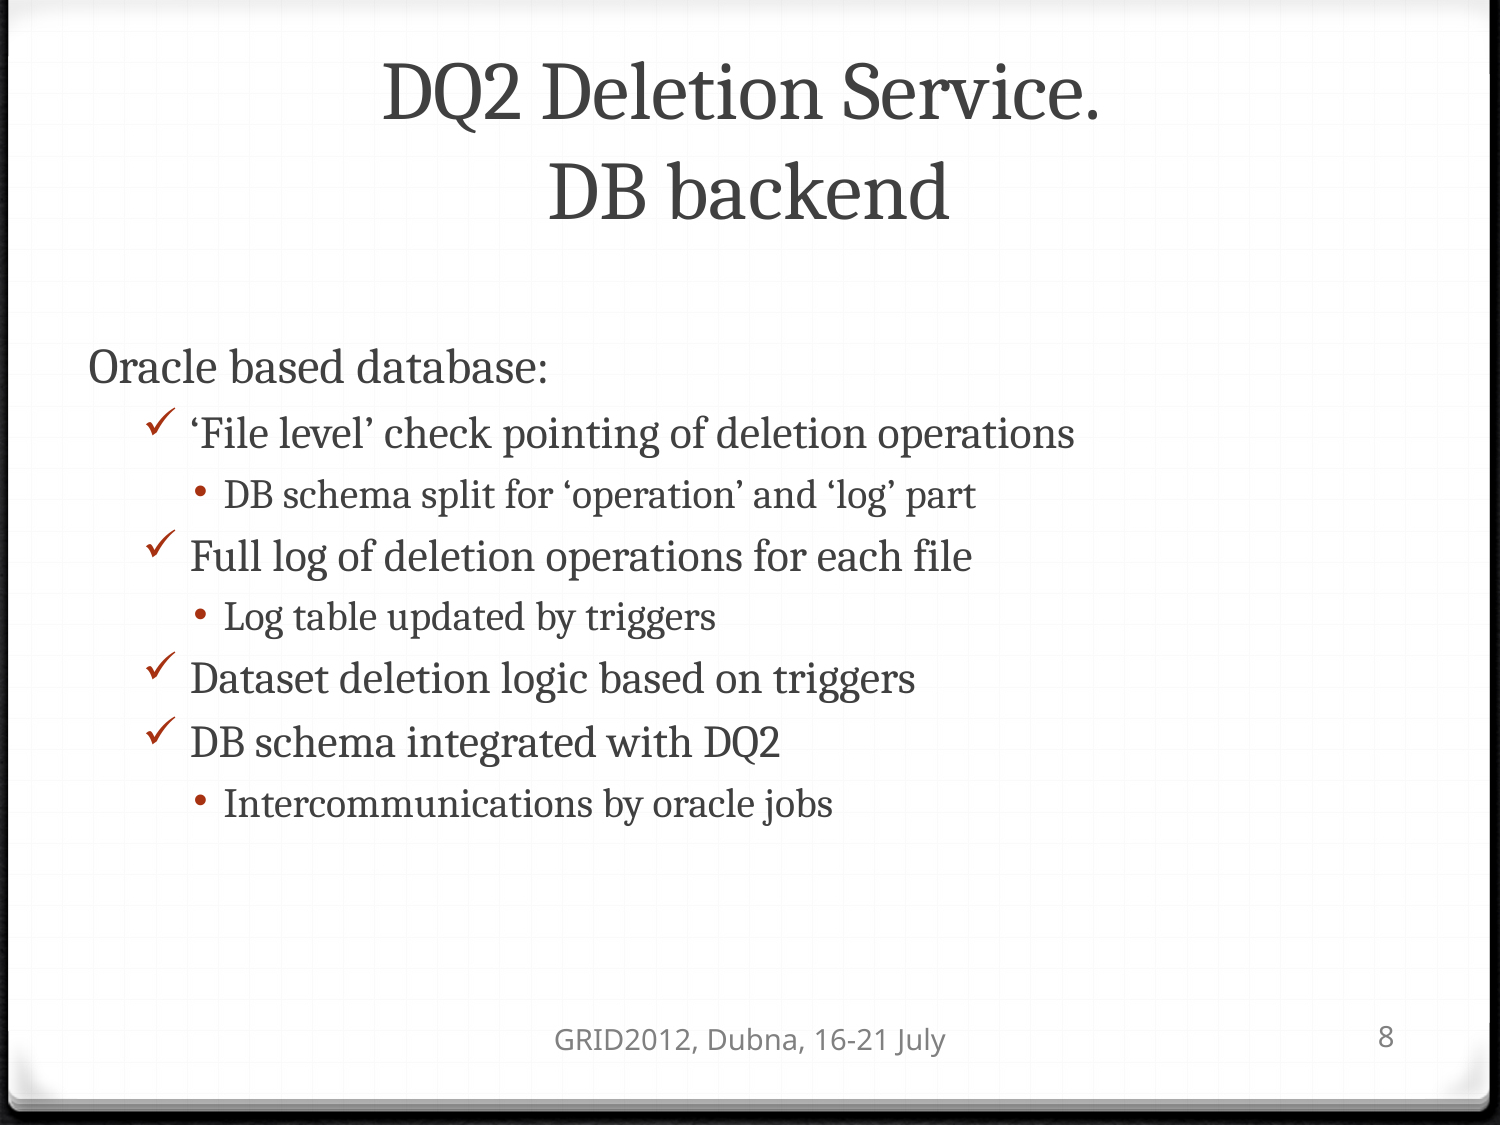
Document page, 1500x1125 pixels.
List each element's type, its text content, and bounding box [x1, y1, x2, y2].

picture [0, 0, 1500, 1125]
slide_number <number> [1059, 1008, 1410, 1069]
list Oracle based database: ‘File level’ check pointing of deletion operations DB schema split for ‘operation’ and ‘log’ part Full log of deletion operations for each file Log table updated by triggers Dataset deletion logic based on triggers DB schema integrated with DQ2 Intercommunications by oracle jobs [73, 326, 1426, 983]
footer GRID2012, Dubna, 16-21 July [512, 1008, 988, 1069]
title DQ2 Deletion Service. DB backend [90, 42, 1410, 230]
